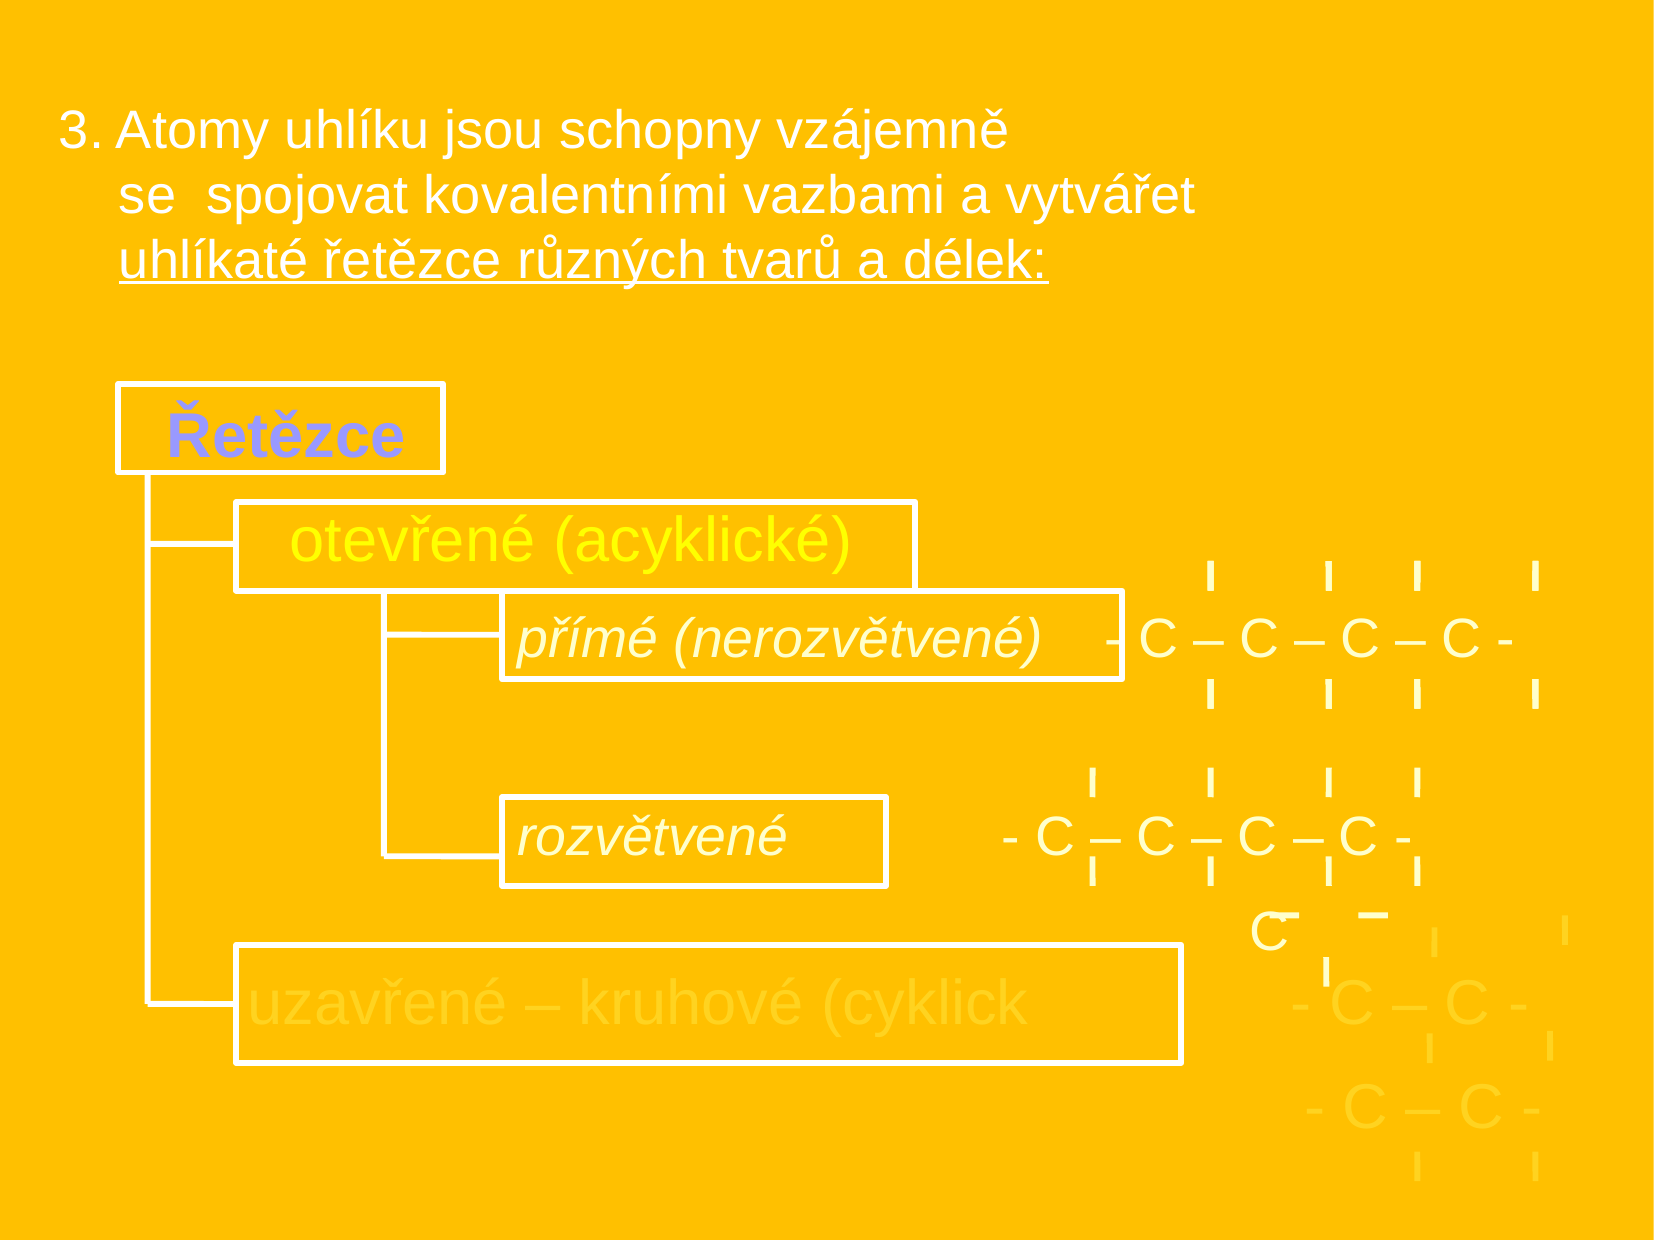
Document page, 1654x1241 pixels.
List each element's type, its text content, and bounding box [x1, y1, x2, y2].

title 3. Atomy uhlíku jsou schopny vzájemně se spojovat kovalentními vazbami a vytvářet uhlíkaté řetězce různých tvarů a délek: [59, 88, 1548, 296]
list Řetězce otevřené (acyklické) přímé (nerozvětvené) - C – C – C – C - rozvětvené - C – C – C – C - C uzavřené – kruhové (cyklick - C – C - - C – C - [82, 290, 1625, 1241]
